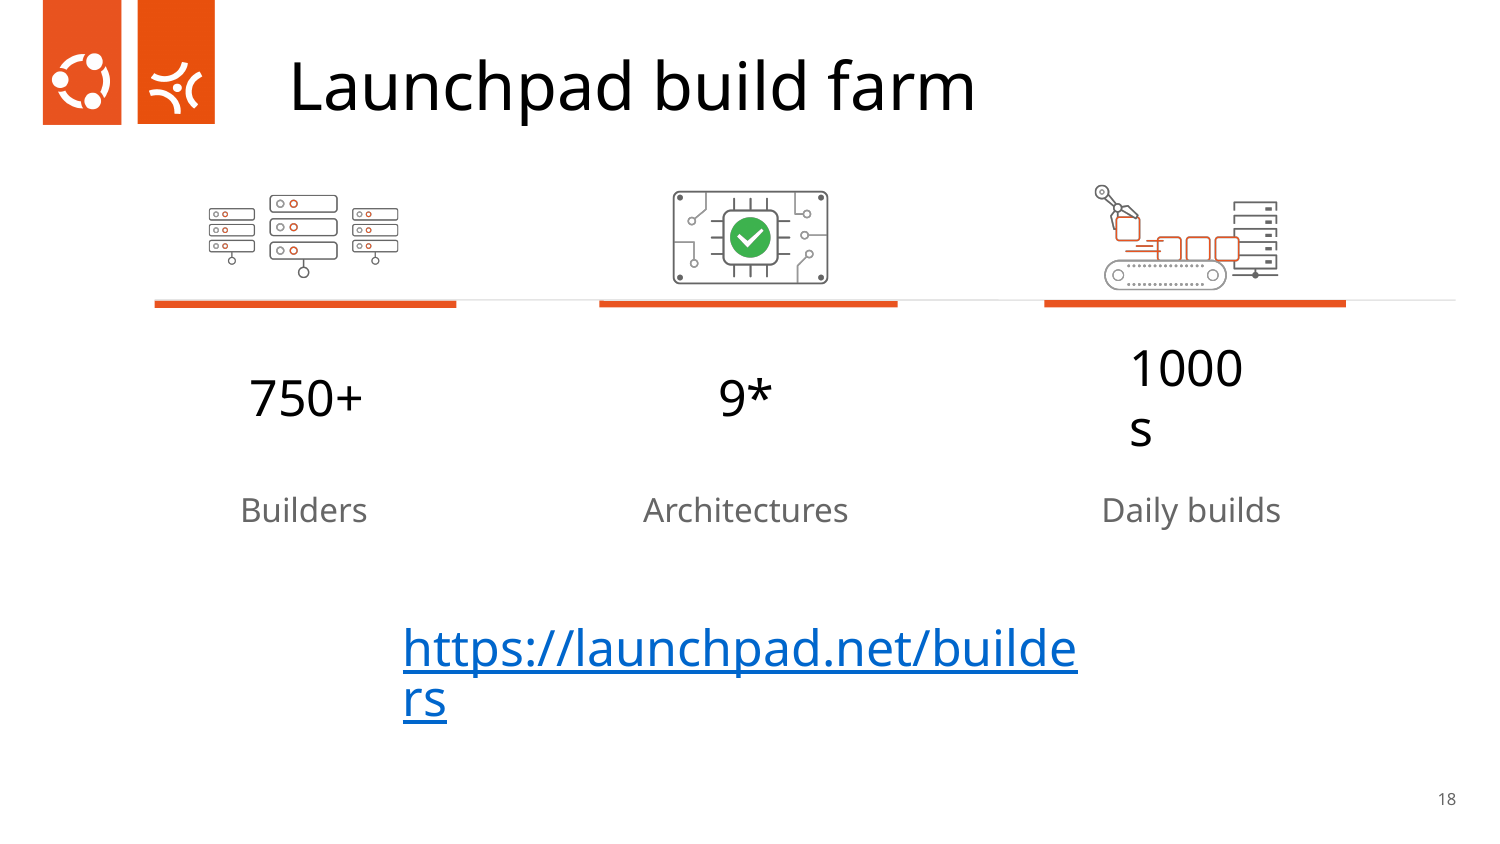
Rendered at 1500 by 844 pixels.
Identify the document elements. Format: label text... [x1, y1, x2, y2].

slide_number <number> [1381, 773, 1472, 839]
picture [207, 193, 400, 281]
title 750+ [157, 340, 456, 452]
title 1000s [1129, 340, 1267, 452]
subtitle Builders [154, 488, 454, 572]
subtitle Daily builds [1042, 488, 1341, 572]
subtitle Architectures [596, 488, 896, 572]
text_box https://launchpad.net/builders [387, 601, 1113, 733]
picture [137, 0, 216, 124]
picture [1094, 184, 1279, 291]
picture [672, 190, 829, 285]
title 9* [638, 340, 854, 452]
title Launchpad build farm [288, 43, 1137, 126]
